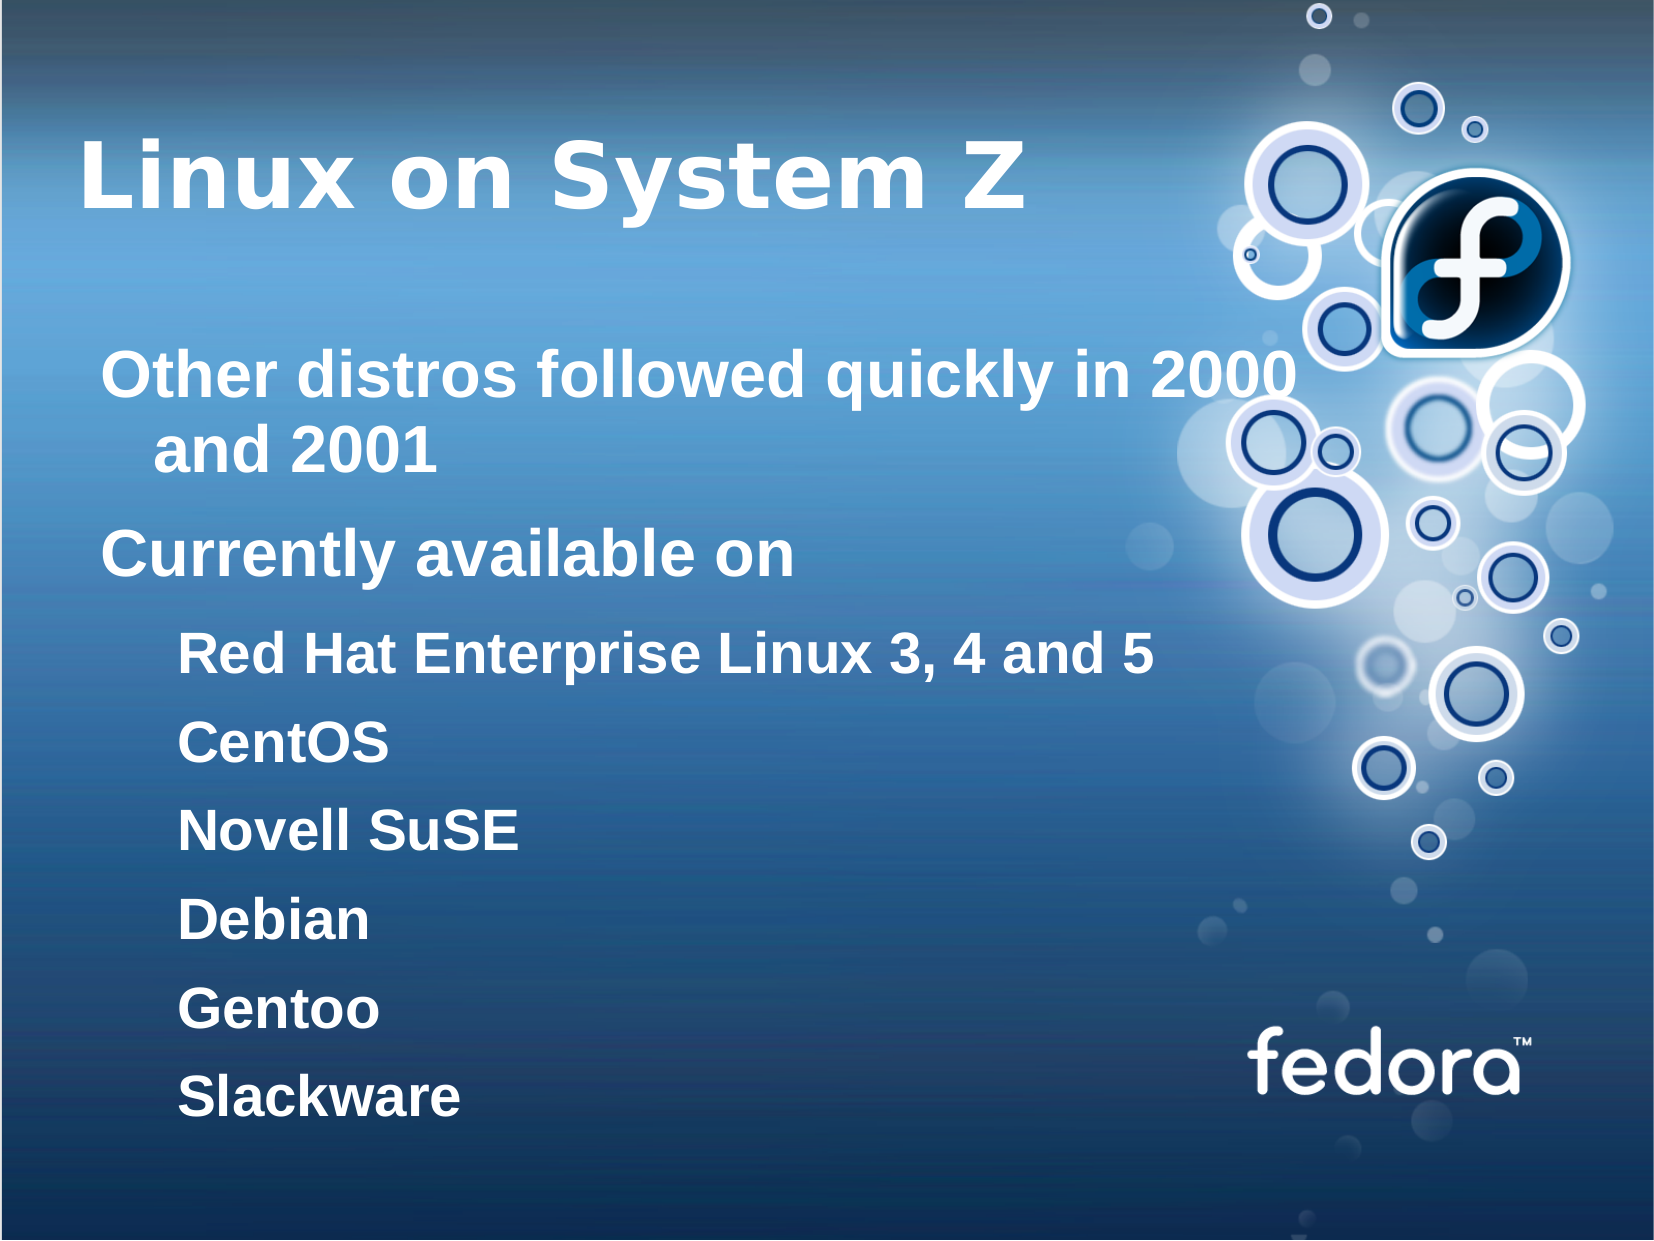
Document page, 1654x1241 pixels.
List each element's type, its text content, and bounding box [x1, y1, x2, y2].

title Linux on System Z [76, 80, 1565, 273]
list Other distros followed quickly in 2000 and 2001 Currently available on Red Hat Enterprise Linux 3, 4 and 5 CentOS Novell SuSE Debian Gentoo Slackware [82, 337, 1388, 1142]
picture [1, 0, 1654, 1240]
